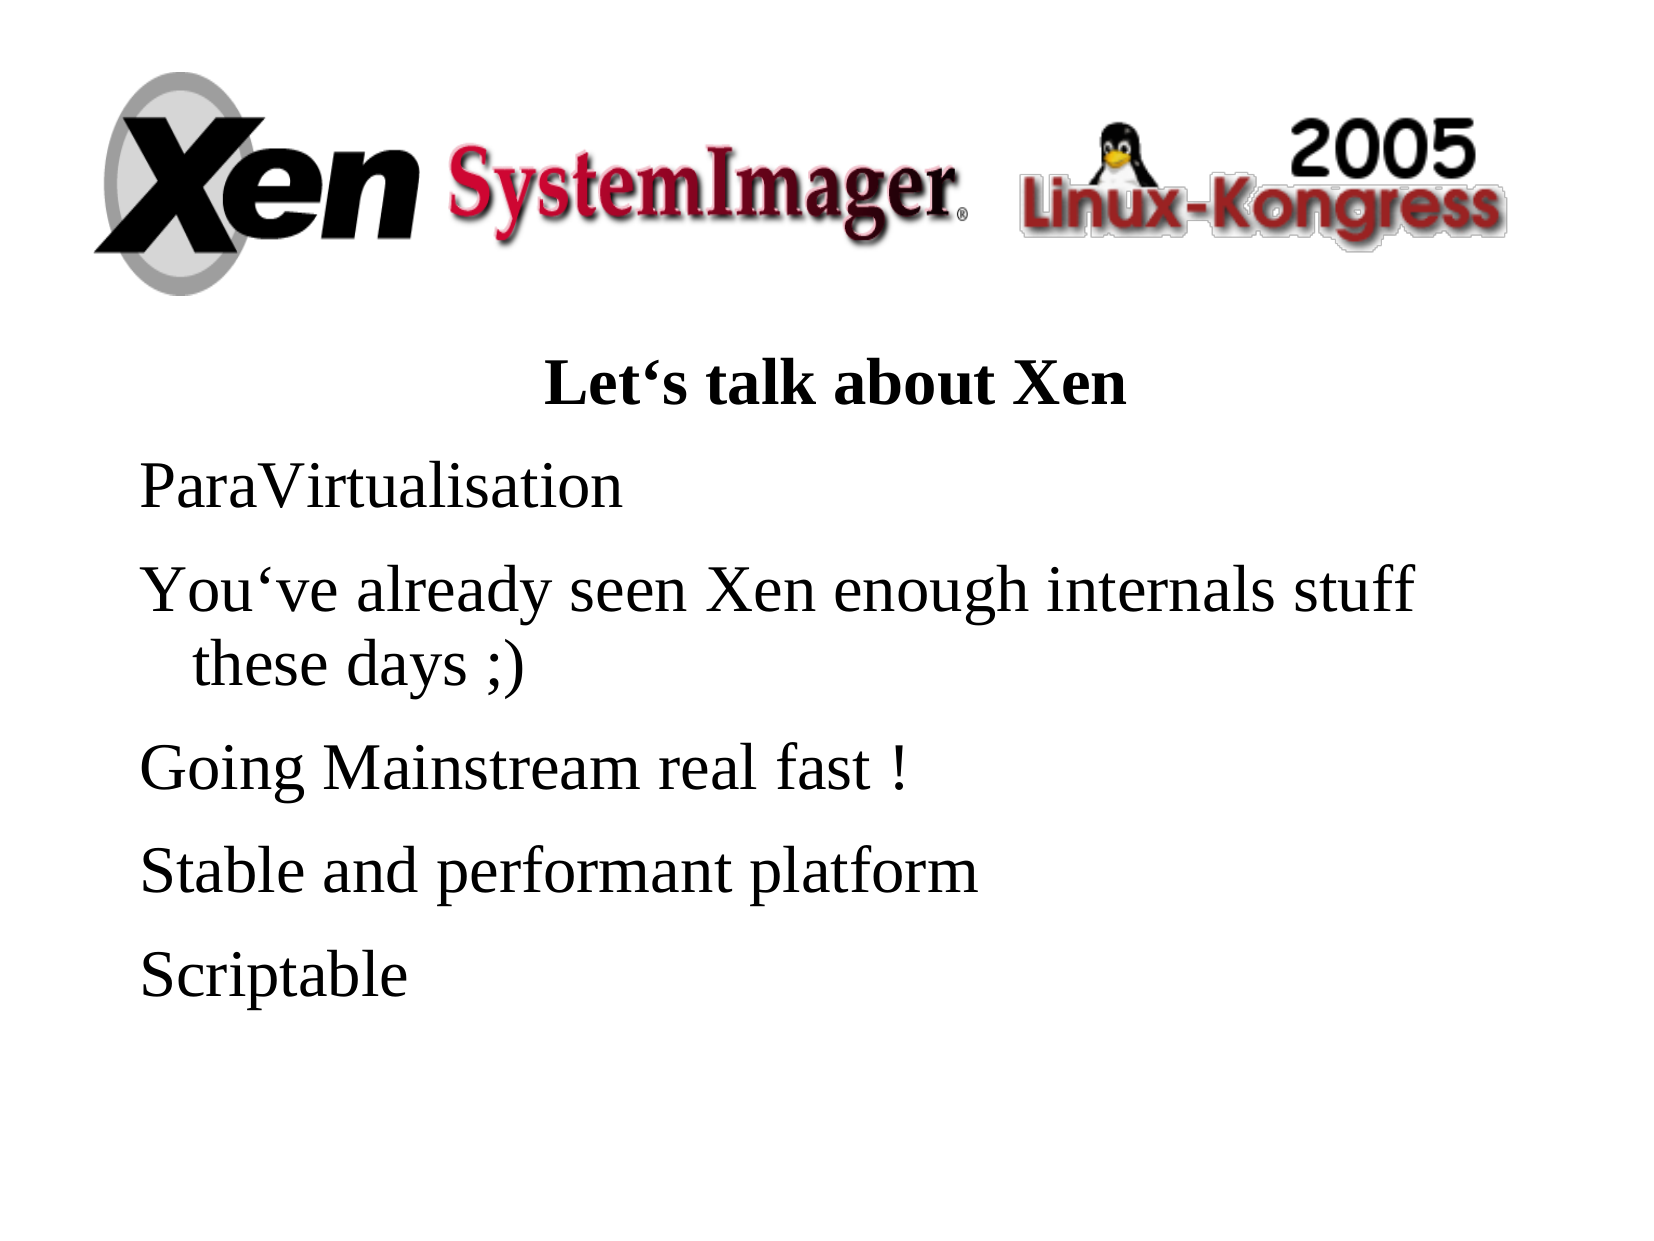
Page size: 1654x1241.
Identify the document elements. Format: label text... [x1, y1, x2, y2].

picture [1006, 106, 1524, 265]
picture [445, 132, 971, 254]
list Let‘s talk about Xen ParaVirtualisation You‘ve already seen Xen enough internals stuff these days ;) Going Mainstream real fast ! Stable and performant platform Scriptable [121, 344, 1534, 1149]
picture [93, 72, 420, 296]
